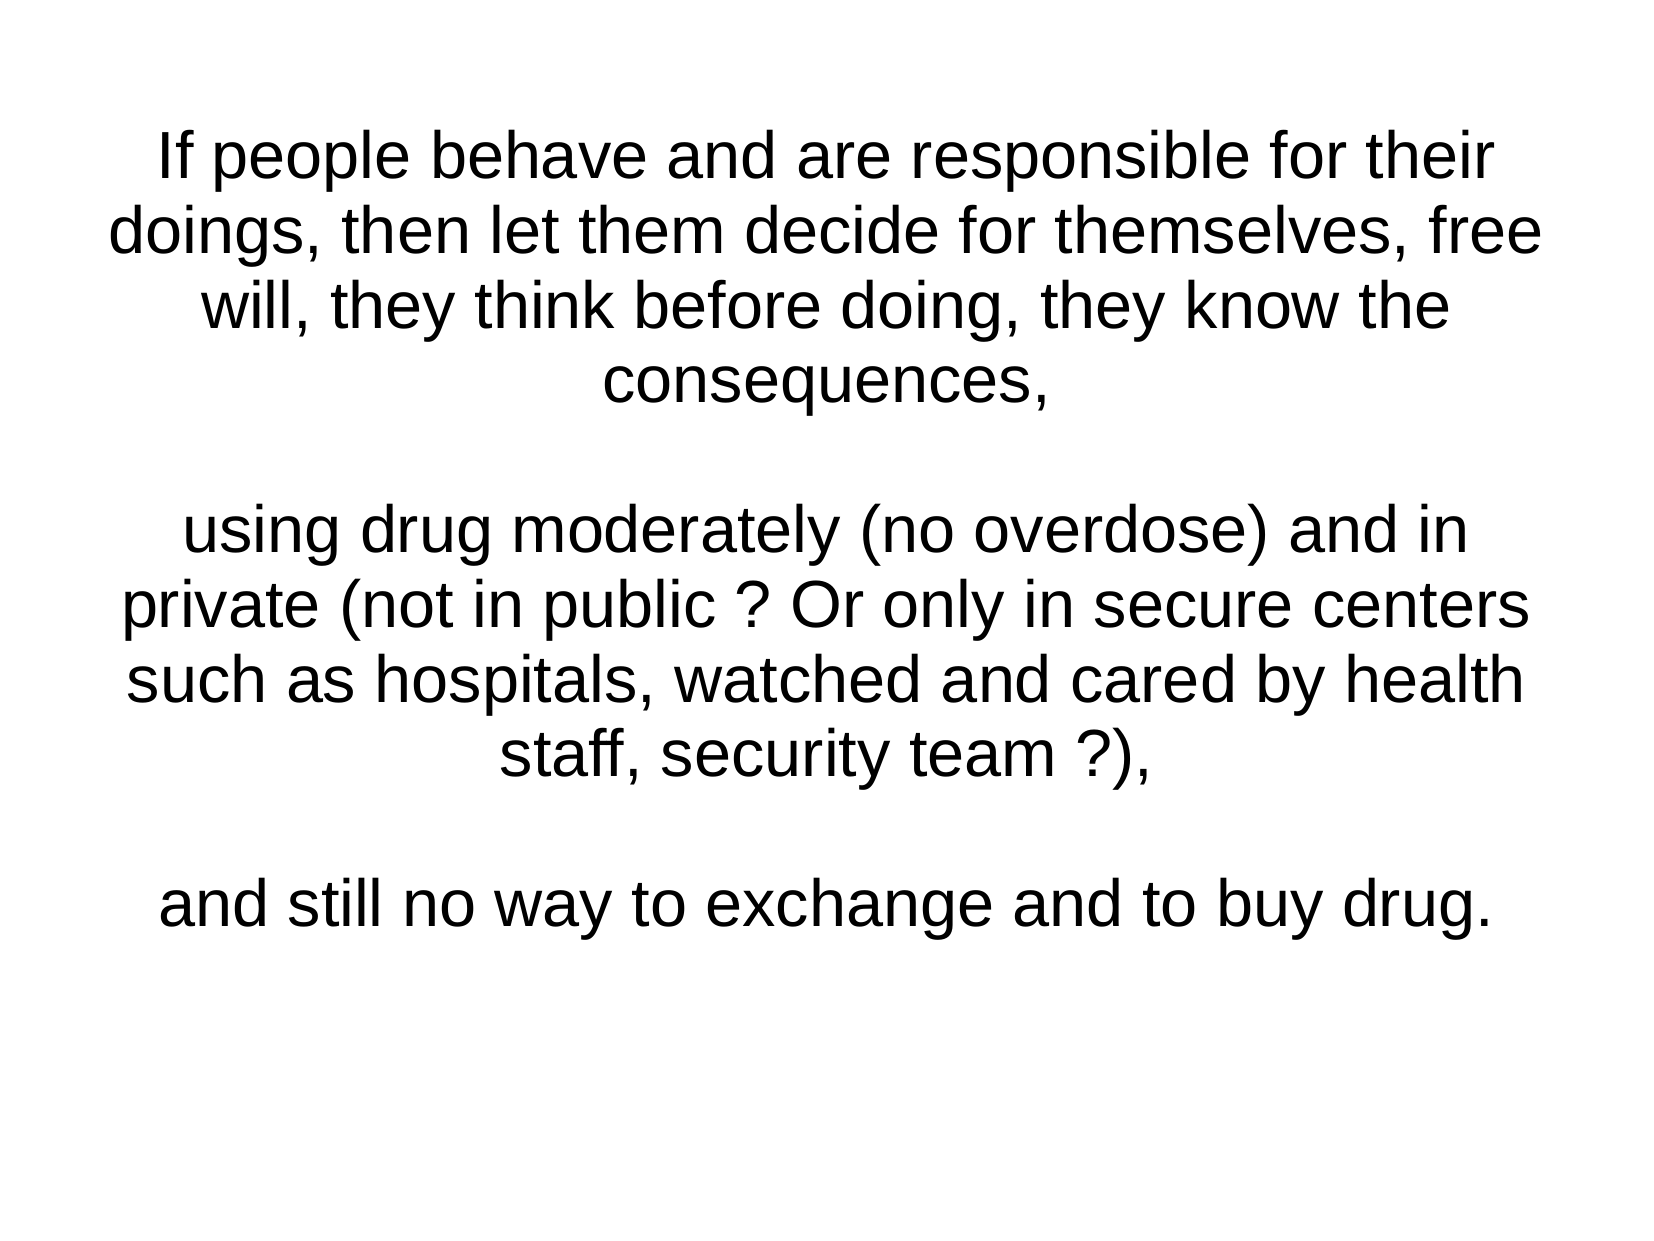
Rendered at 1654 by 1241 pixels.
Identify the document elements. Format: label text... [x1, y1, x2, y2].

subtitle If people behave and are responsible for their doings, then let them decide for themselves, free will, they think before doing, they know the consequences, using drug moderately (no overdose) and in private (not in public ? Or only in secure centers such as hospitals, watched and cared by health staff, security team ?), and still no way to exchange and to buy drug. [82, 49, 1571, 1010]
